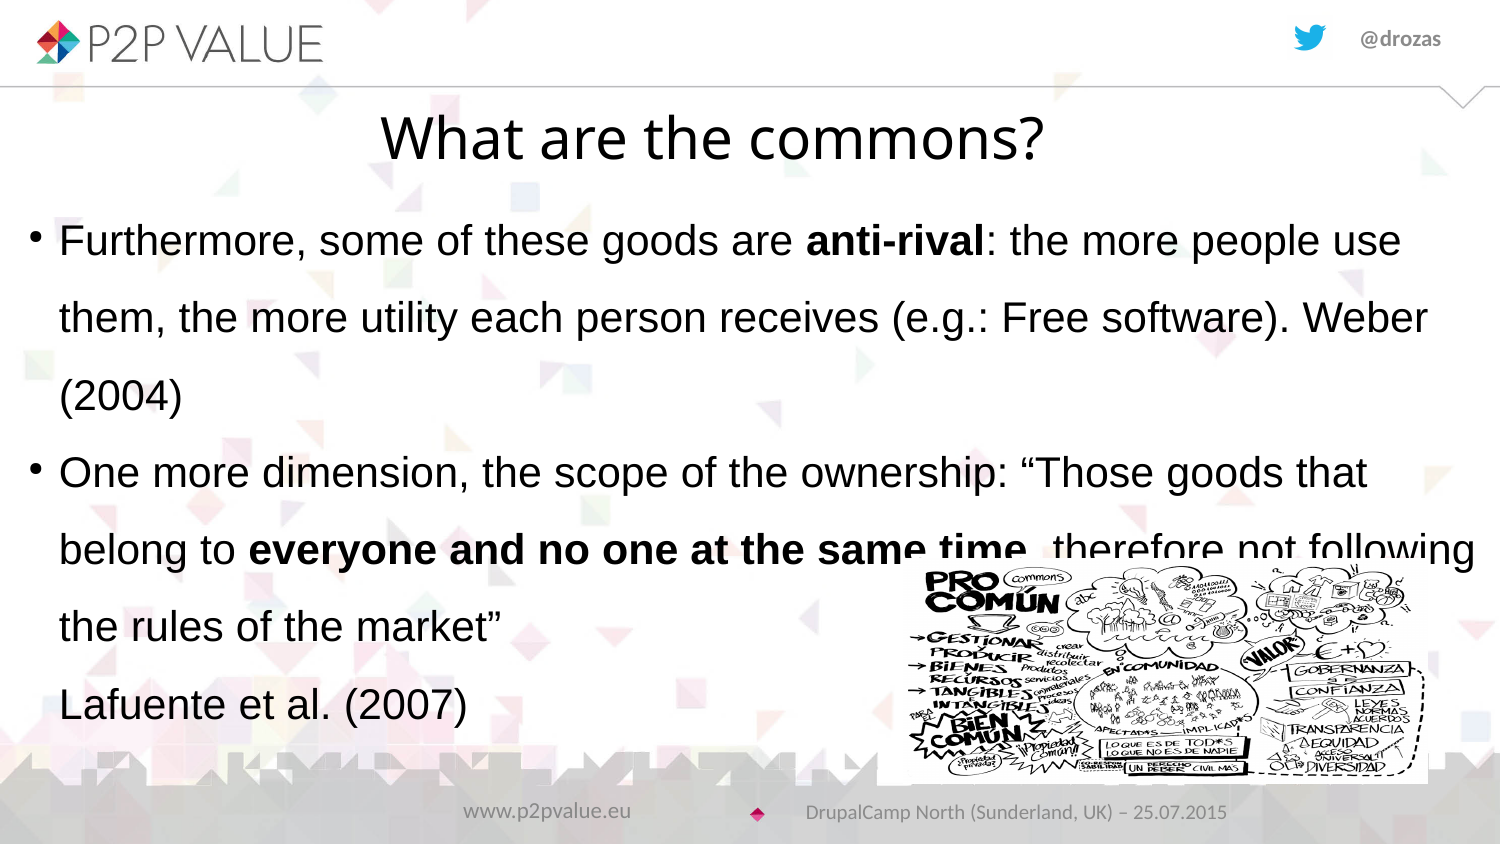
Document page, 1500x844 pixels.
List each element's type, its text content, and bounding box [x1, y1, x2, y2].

text_box DrupalCamp North (Sunderland, UK) – 25.07.2015 [792, 788, 1485, 834]
subtitle Furthermore, some of these goods are anti-rival: the more people use them, the more utility each person receives (e.g.: Free software). Weber (2004) One more dimension, the scope of the ownership: “Those goods that belong to everyone and no one at the same time, therefore not following the rules of the market” Lafuente et al. (2007) [15, 180, 1496, 736]
text_box @drozas [1333, 15, 1455, 60]
title What are the commons? [60, 92, 1366, 180]
picture [0, 0, 1500, 844]
text_box www.p2pvalue.eu [456, 789, 675, 829]
